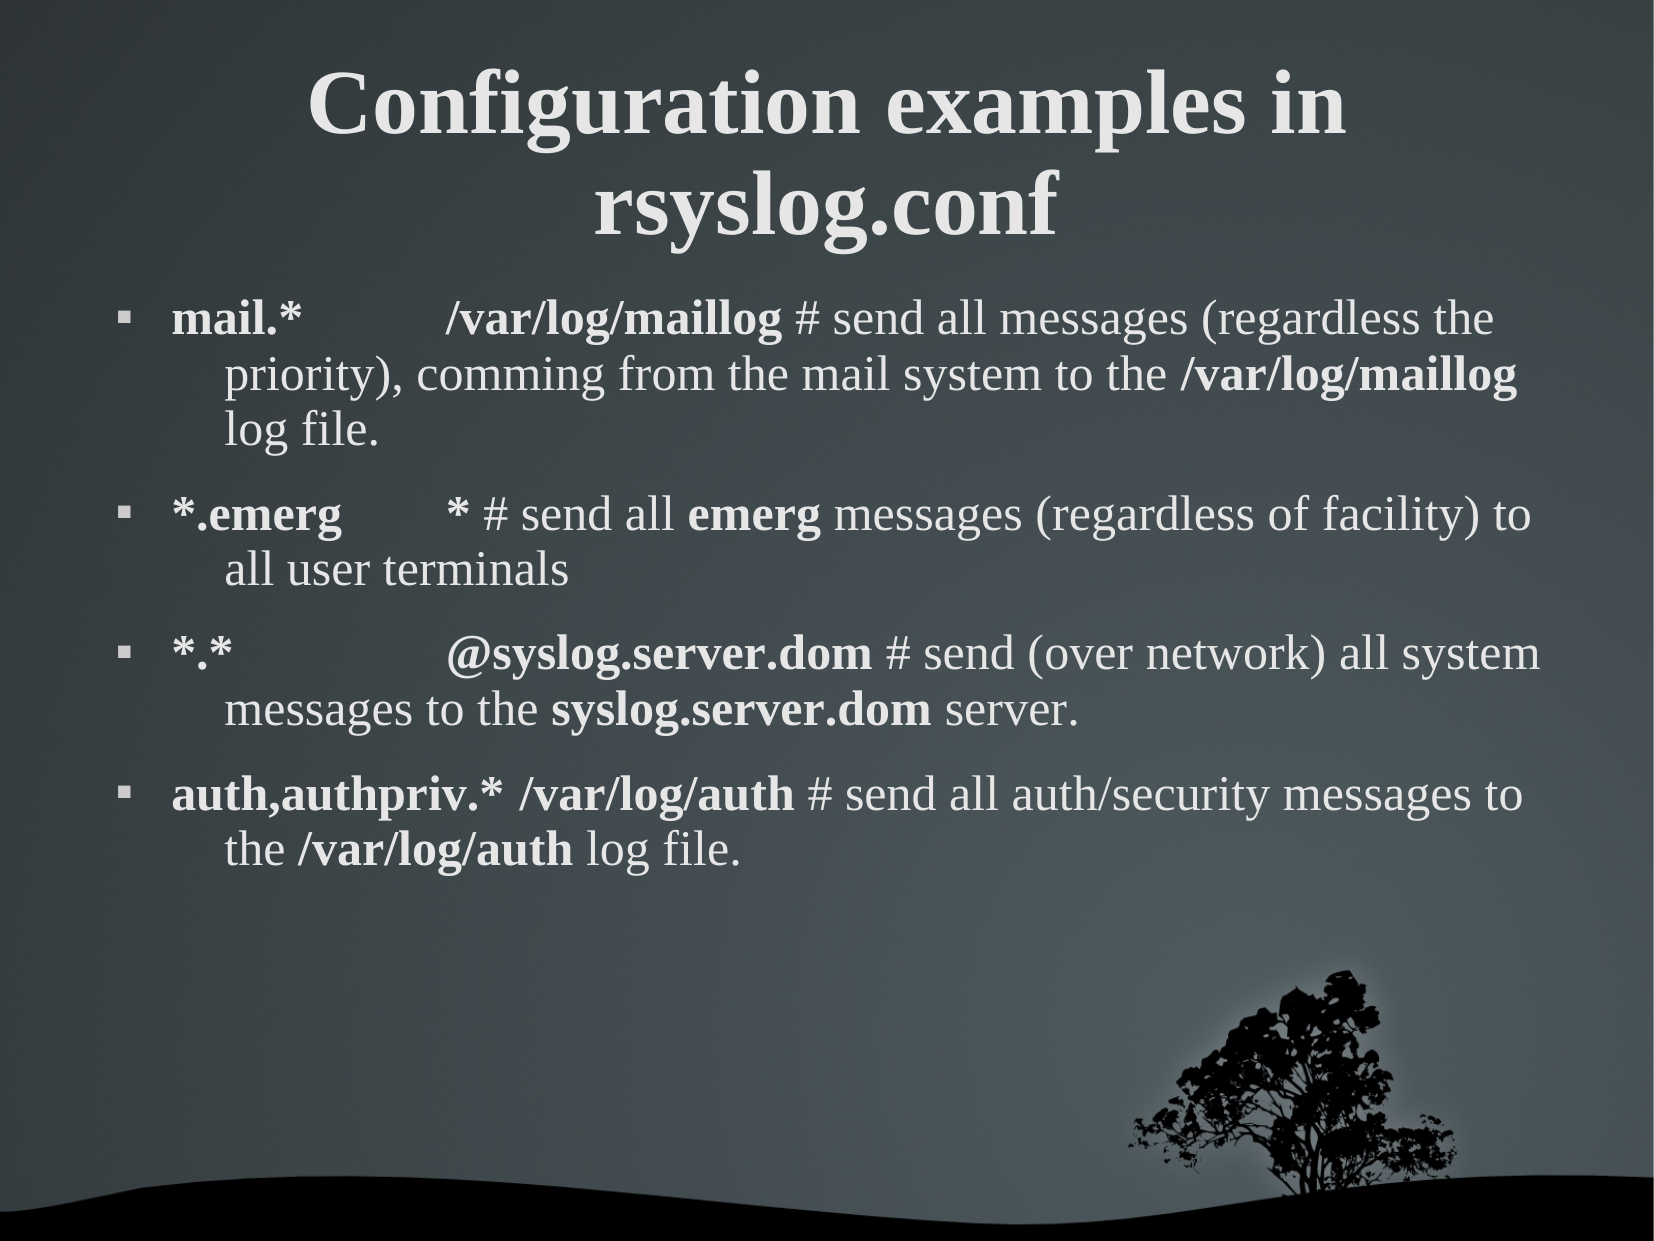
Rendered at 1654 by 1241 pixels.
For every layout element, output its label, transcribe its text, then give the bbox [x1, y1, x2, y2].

list mail.* /var/log/maillog # send all messages (regardless the priority), comming from the mail system to the /var/log/maillog log file. *.emerg * # send all emerg messages (regardless of facility) to all user terminals *.* @syslog.server.dom # send (over network) all system messages to the syslog.server.dom server. auth,authpriv.* /var/log/auth # send all auth/security messages to the /var/log/auth log file. [82, 290, 1571, 1109]
title Configuration examples in rsyslog.conf [82, 33, 1571, 273]
picture [0, 0, 1654, 1241]
